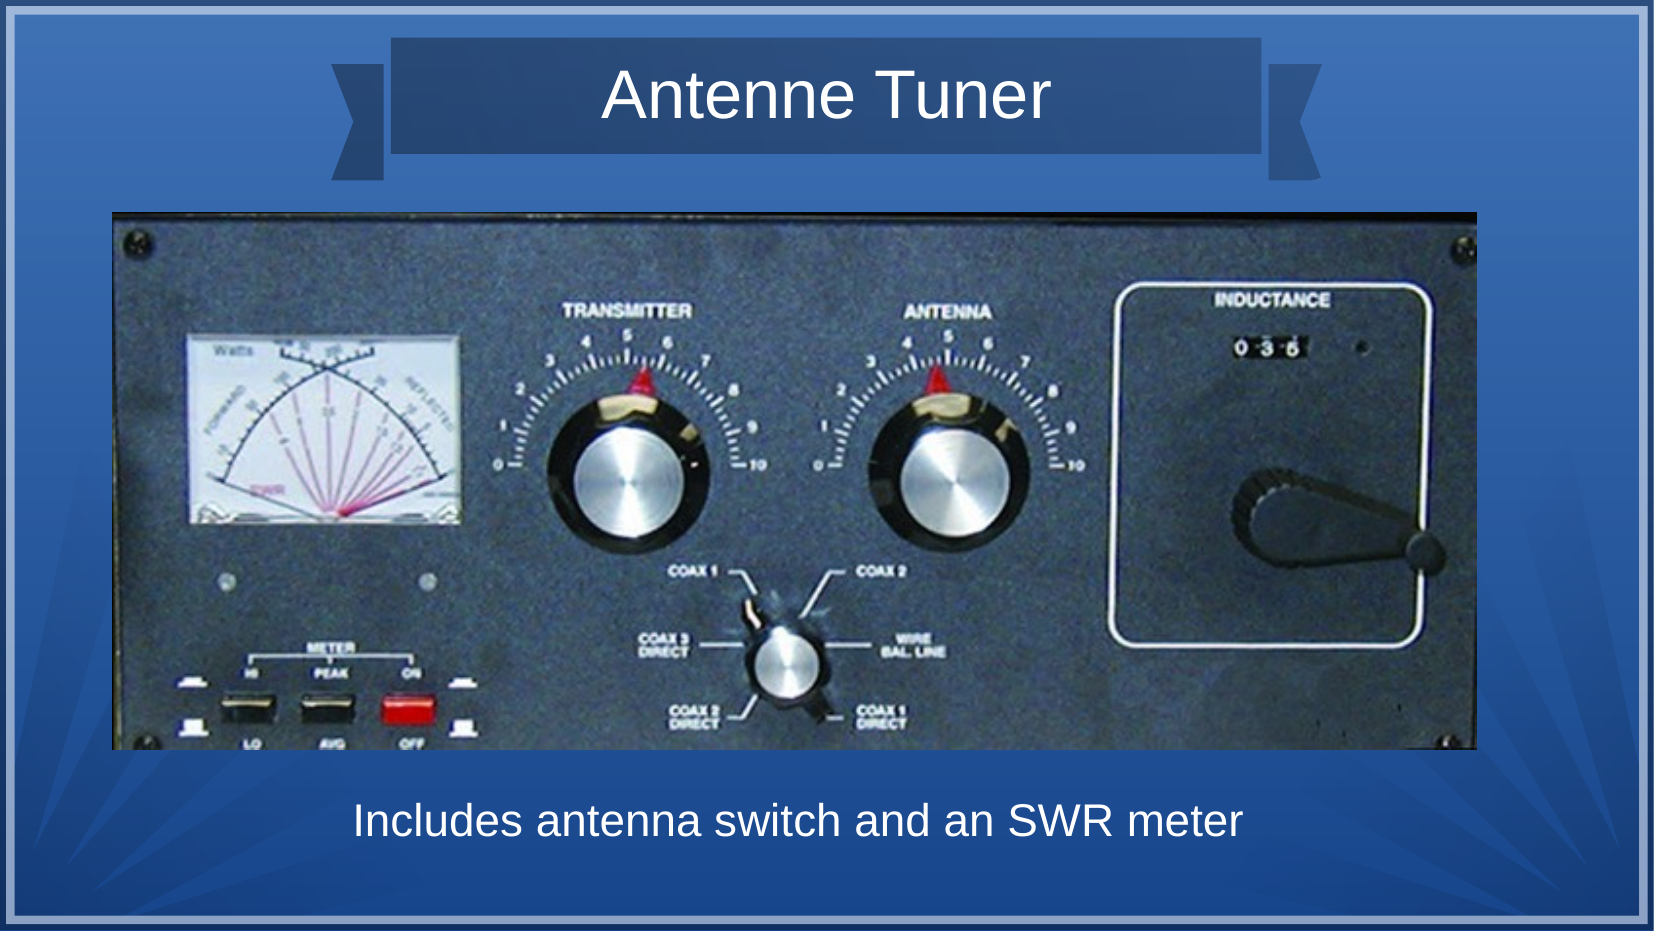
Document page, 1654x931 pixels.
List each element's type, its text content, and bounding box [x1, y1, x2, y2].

text_box Includes antenna switch and an SWR meter [337, 787, 1276, 901]
picture [112, 212, 1477, 751]
title Antenne Tuner [389, 35, 1264, 154]
